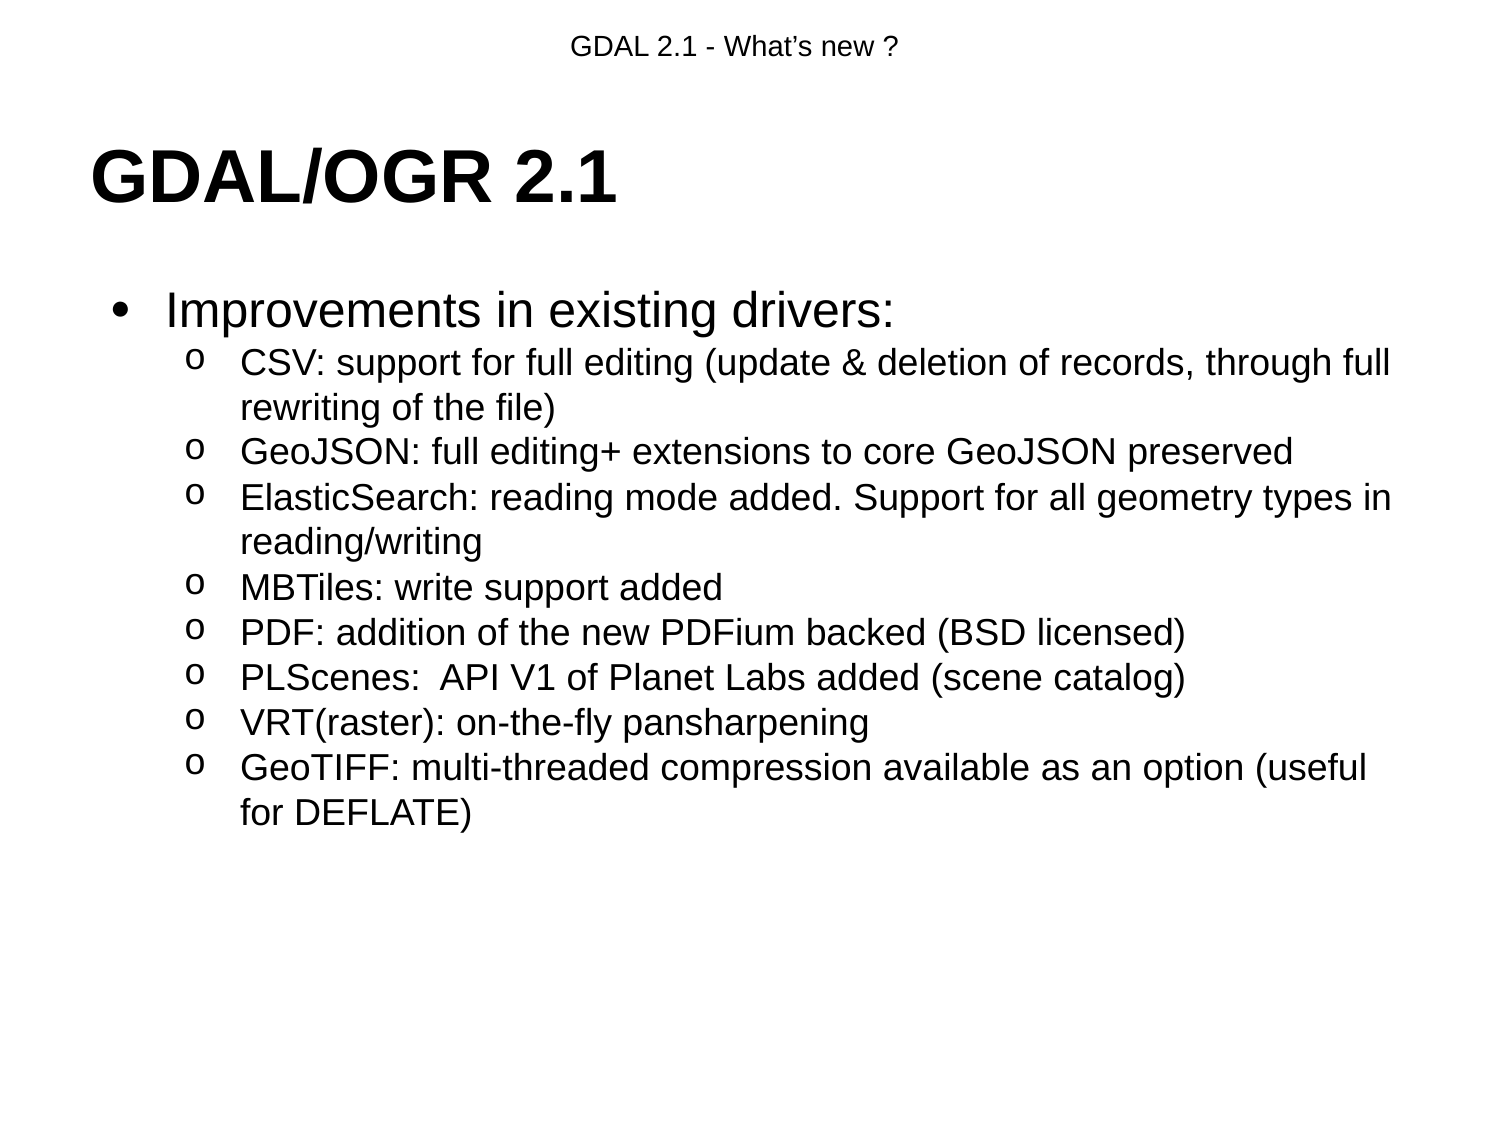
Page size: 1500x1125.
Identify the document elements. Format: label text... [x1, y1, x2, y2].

title GDAL/OGR 2.1 [75, 45, 1425, 233]
list Improvements in existing drivers: CSV: support for full editing (update & deletion of records, through full rewriting of the file) GeoJSON: full editing+ extensions to core GeoJSON preserved ElasticSearch: reading mode added. Support for all geometry types in reading/writing MBTiles: write support added PDF: addition of the new PDFium backed (BSD licensed) PLScenes: API V1 of Planet Labs added (scene catalog) VRT(raster): on-the-fly pansharpening GeoTIFF: multi-threaded compression available as an option (useful for DEFLATE) [75, 262, 1425, 1078]
